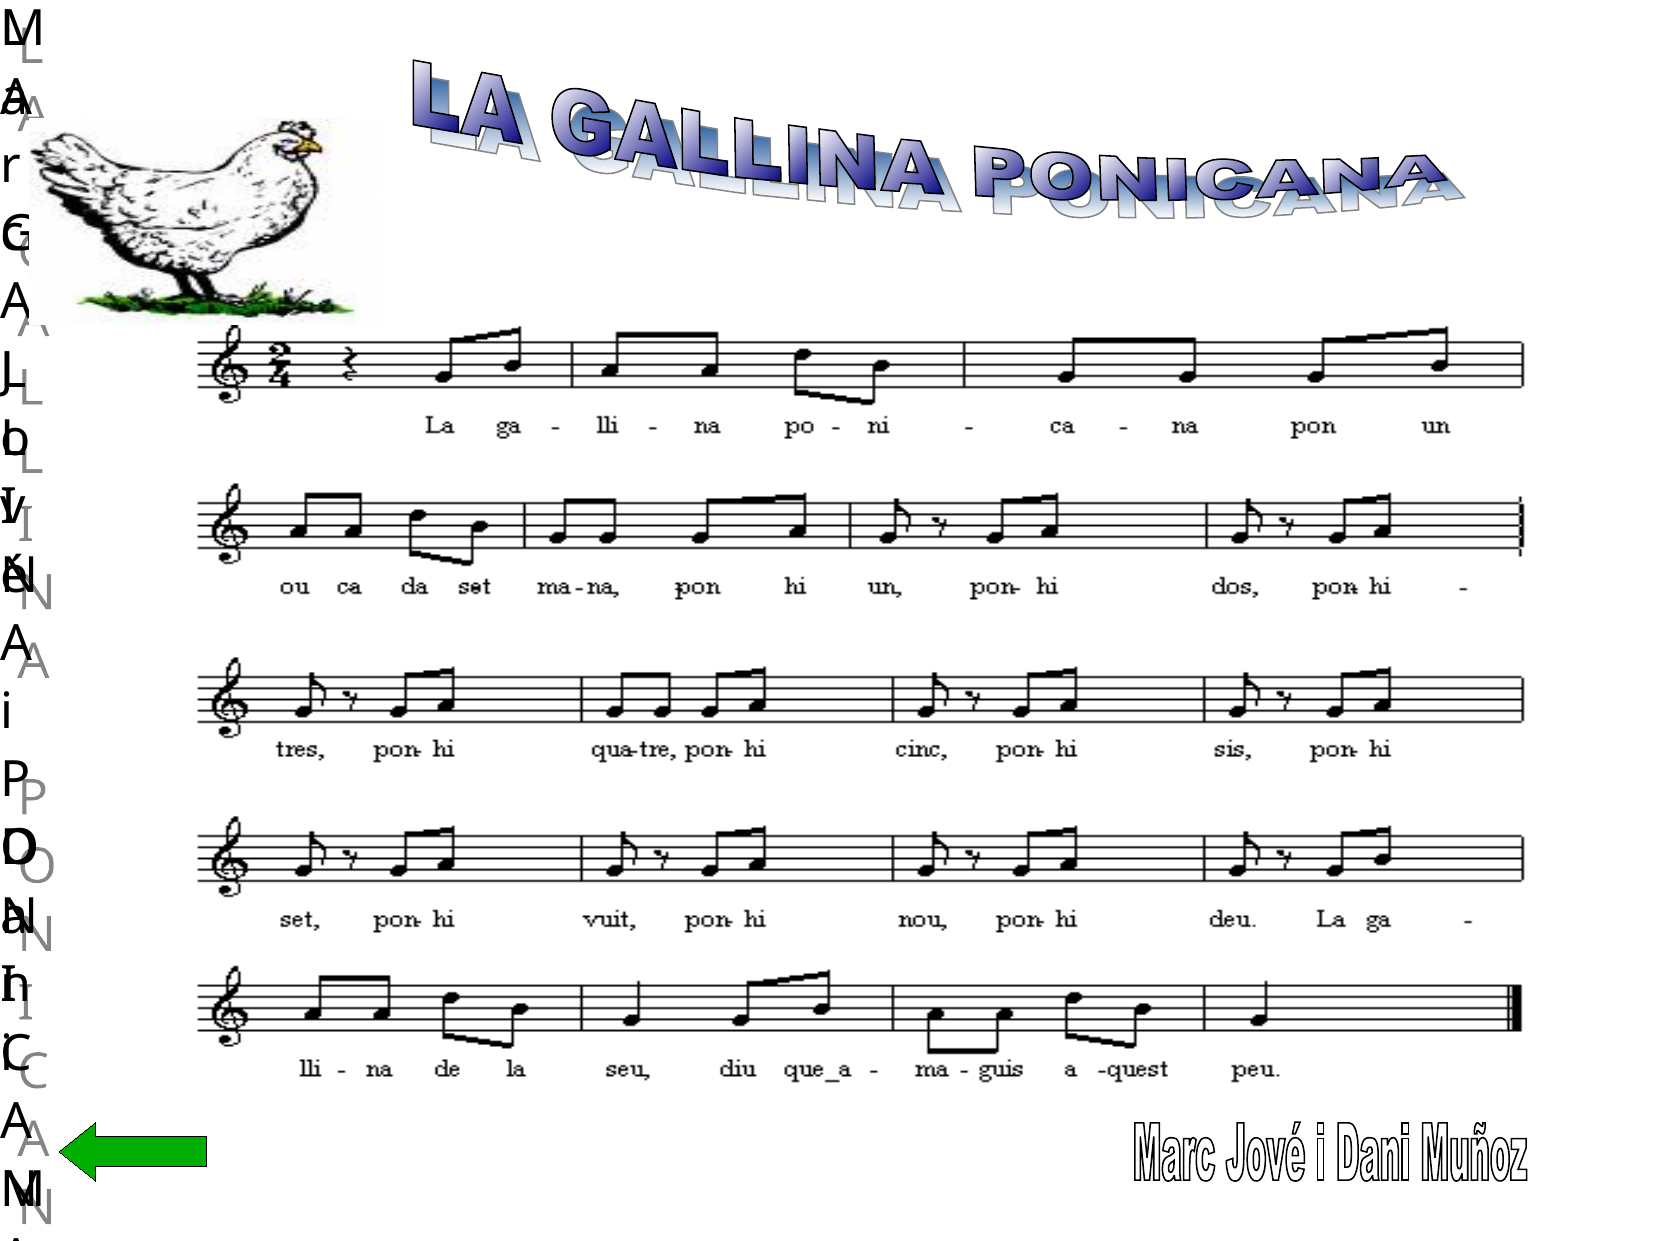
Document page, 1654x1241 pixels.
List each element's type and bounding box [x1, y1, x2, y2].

text_box [1471, 1137, 1489, 1181]
text_box [1360, 1137, 1379, 1181]
text_box [974, 146, 1465, 219]
text_box [1402, 1122, 1409, 1134]
text_box [1292, 1122, 1301, 1134]
text_box [1474, 1122, 1486, 1134]
text_box [1226, 1122, 1244, 1181]
text_box [1381, 1137, 1399, 1181]
text_box [1338, 1122, 1359, 1181]
text_box [1491, 1137, 1510, 1181]
picture [29, 118, 1565, 1103]
text_box [552, 88, 962, 212]
text_box [413, 60, 541, 162]
text_box [1134, 1122, 1160, 1181]
text_box [1422, 1122, 1448, 1181]
text_box [1317, 1138, 1324, 1181]
text_box [1317, 1122, 1324, 1134]
text_box [1196, 1137, 1215, 1181]
text_box [1266, 1138, 1286, 1181]
text_box [1247, 1137, 1266, 1181]
text_box [1286, 1137, 1305, 1181]
text_box [1183, 1137, 1197, 1181]
text_box [59, 1122, 207, 1182]
text_box [1510, 1138, 1527, 1181]
text_box [1162, 1137, 1181, 1181]
text_box [1451, 1138, 1468, 1181]
text_box [1402, 1138, 1409, 1181]
